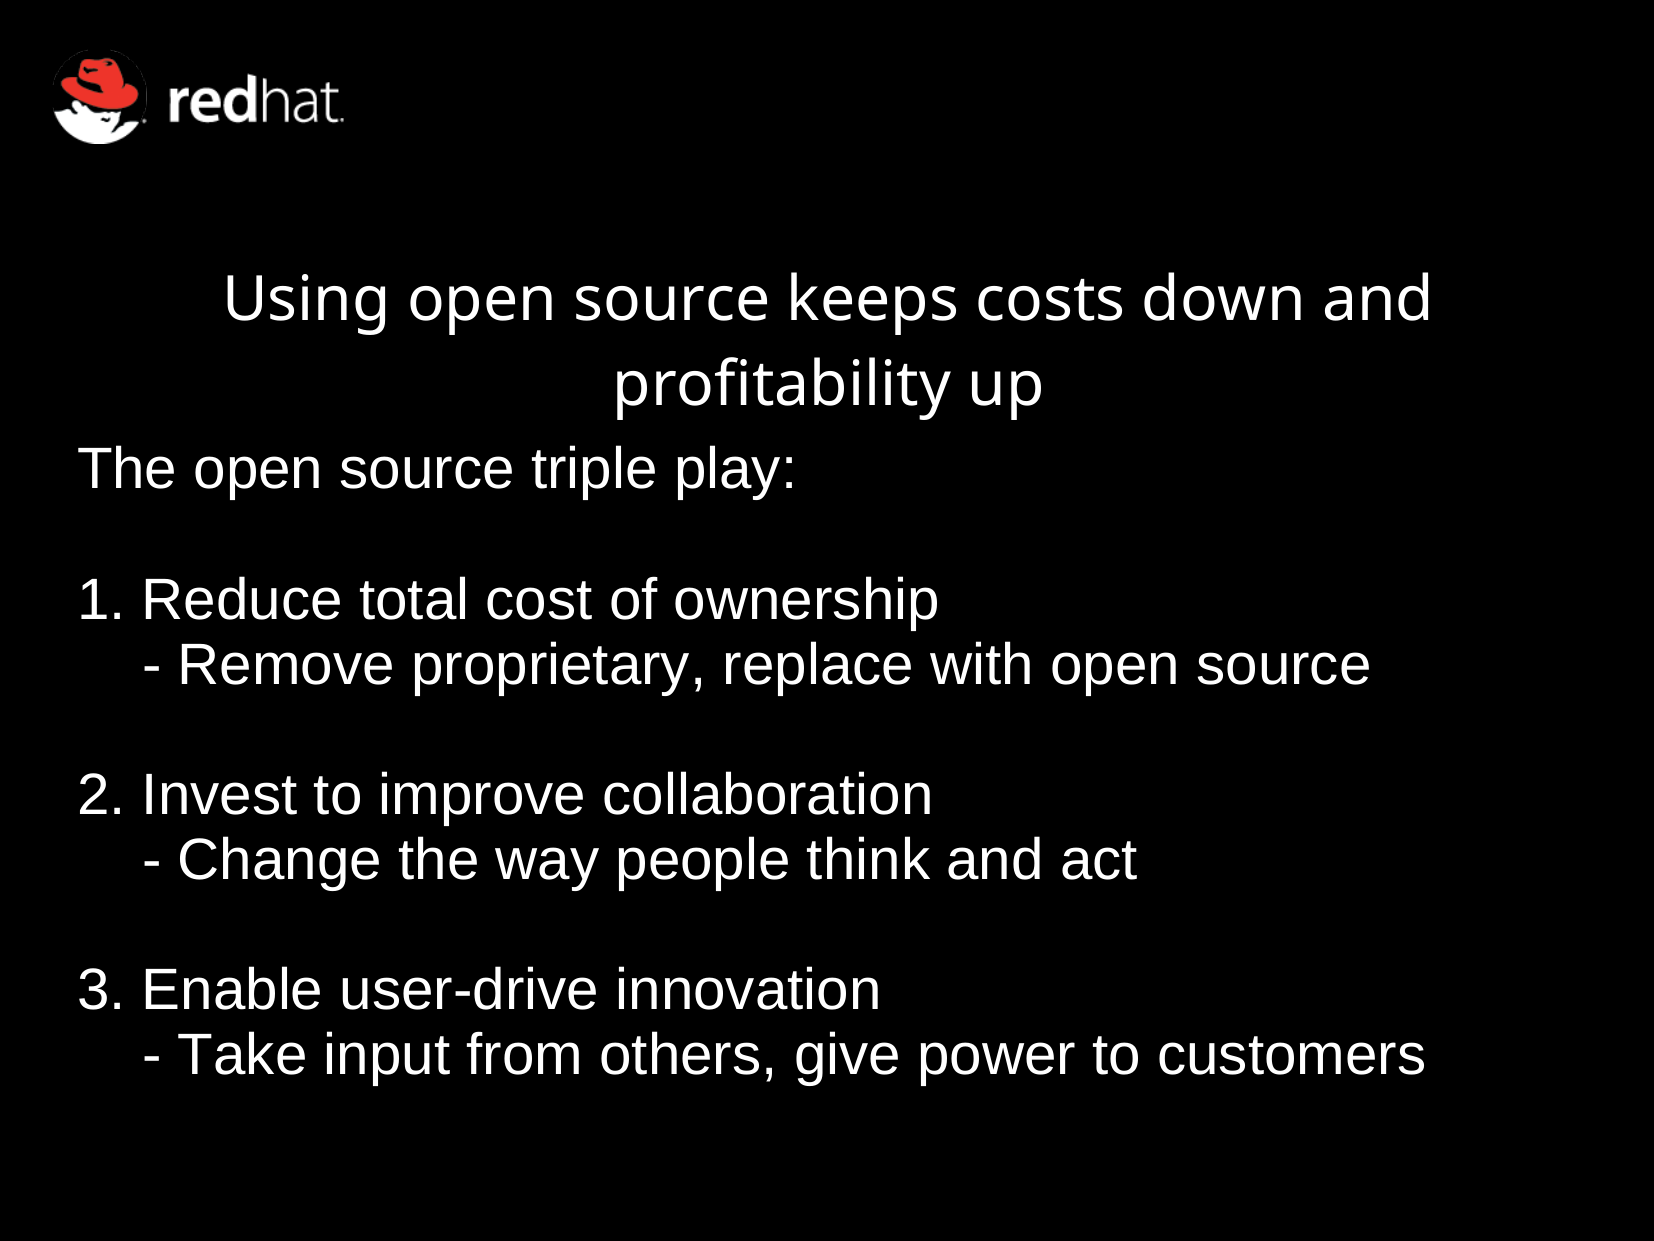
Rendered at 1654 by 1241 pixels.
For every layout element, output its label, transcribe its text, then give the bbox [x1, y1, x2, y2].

text_box Using open source keeps costs down and profitability up [202, 253, 1456, 406]
list The open source triple play: 1. Reduce total cost of ownership - Remove proprietary, replace with open source 2. Invest to improve collaboration - Change the way people think and act 3. Enable user-drive innovation - Take input from others, give power to customers [77, 436, 1501, 1164]
picture [52, 49, 345, 144]
